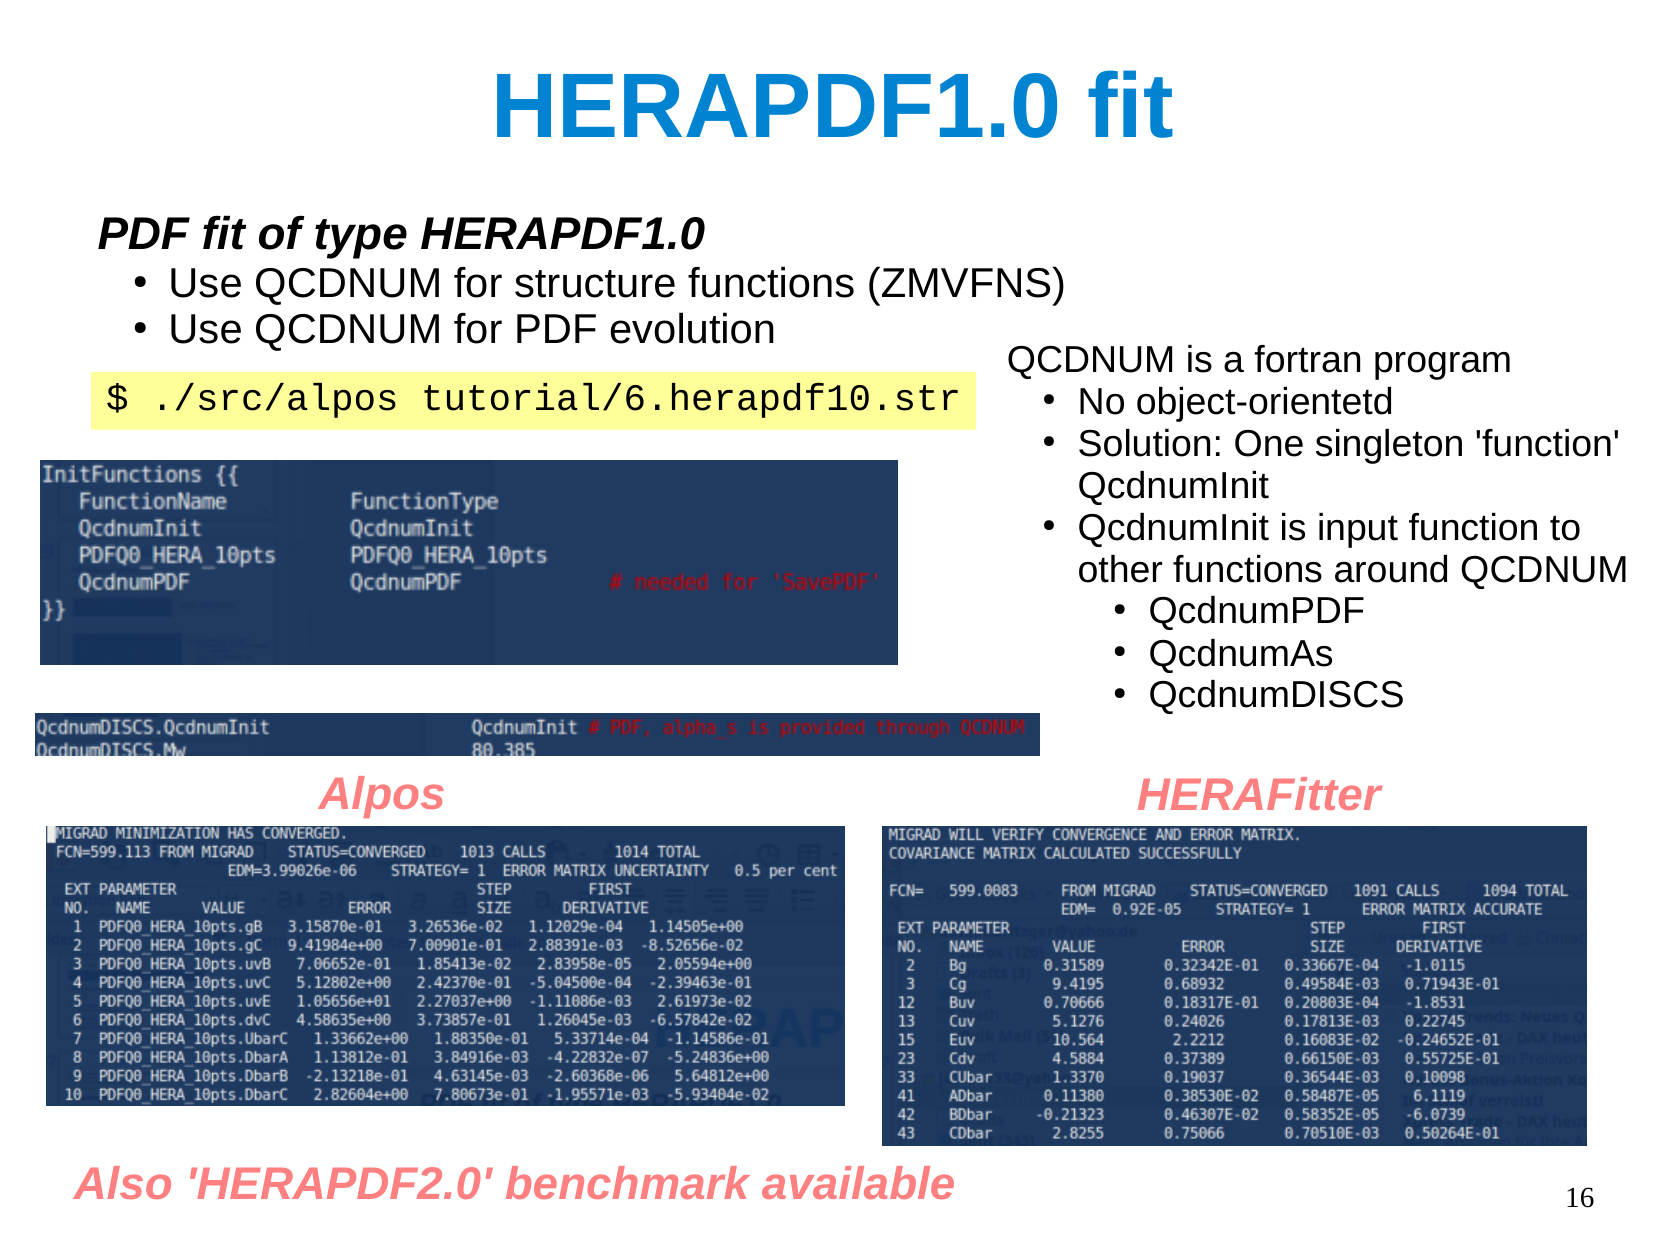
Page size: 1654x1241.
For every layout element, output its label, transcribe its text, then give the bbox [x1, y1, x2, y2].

text_box $ ./src/alpos tutorial/6.herapdf10.str [91, 372, 976, 430]
title HERAPDF1.0 fit [70, 35, 1595, 178]
text_box HERAFitter [1122, 761, 1396, 828]
text_box PDF fit of type HERAPDF1.0 Use QCDNUM for structure functions (ZMVFNS) Use QCDNUM for PDF evolution [82, 201, 1082, 362]
picture [882, 826, 1587, 1146]
picture [40, 460, 898, 665]
picture [35, 713, 1040, 756]
text_box QCDNUM is a fortran program No object-orientetd Solution: One singleton 'function' QcdnumInit QcdnumInit is input function to other functions around QCDNUM QcdnumPDF QcdnumAs QcdnumDISCS [992, 330, 1654, 724]
text_box Also 'HERAPDF2.0' benchmark available [59, 1150, 972, 1217]
picture [46, 826, 845, 1106]
text_box Alpos [303, 760, 461, 827]
